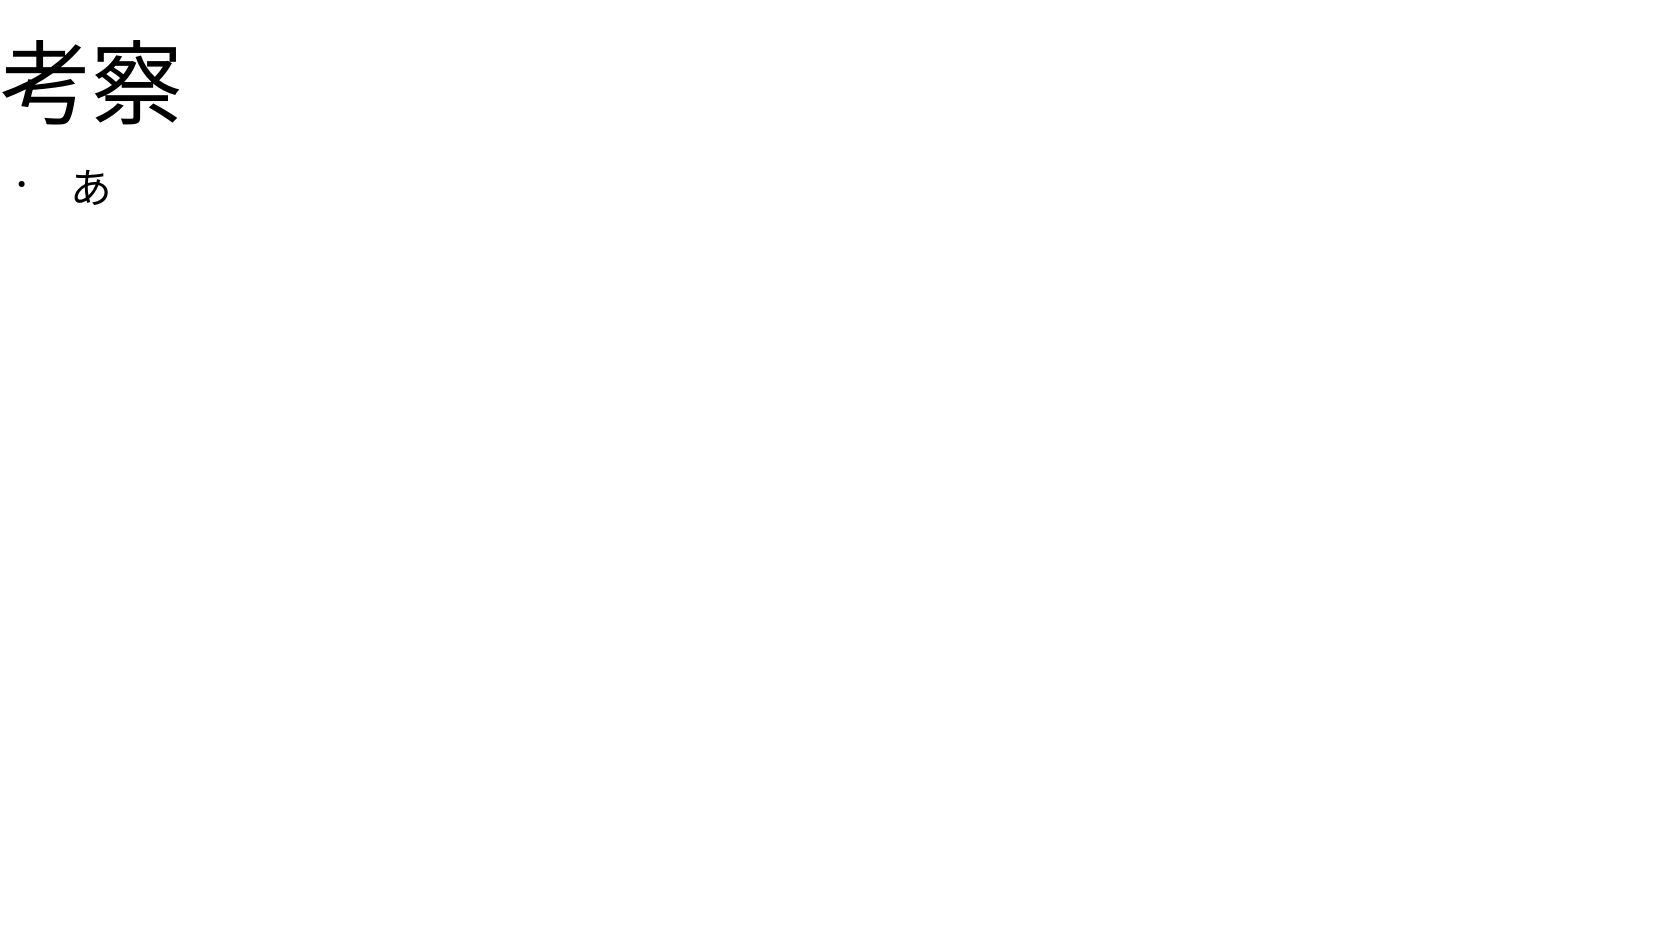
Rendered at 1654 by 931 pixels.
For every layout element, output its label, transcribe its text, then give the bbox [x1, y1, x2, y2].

list あ [0, 155, 1654, 931]
title 考察 [0, 0, 1489, 155]
